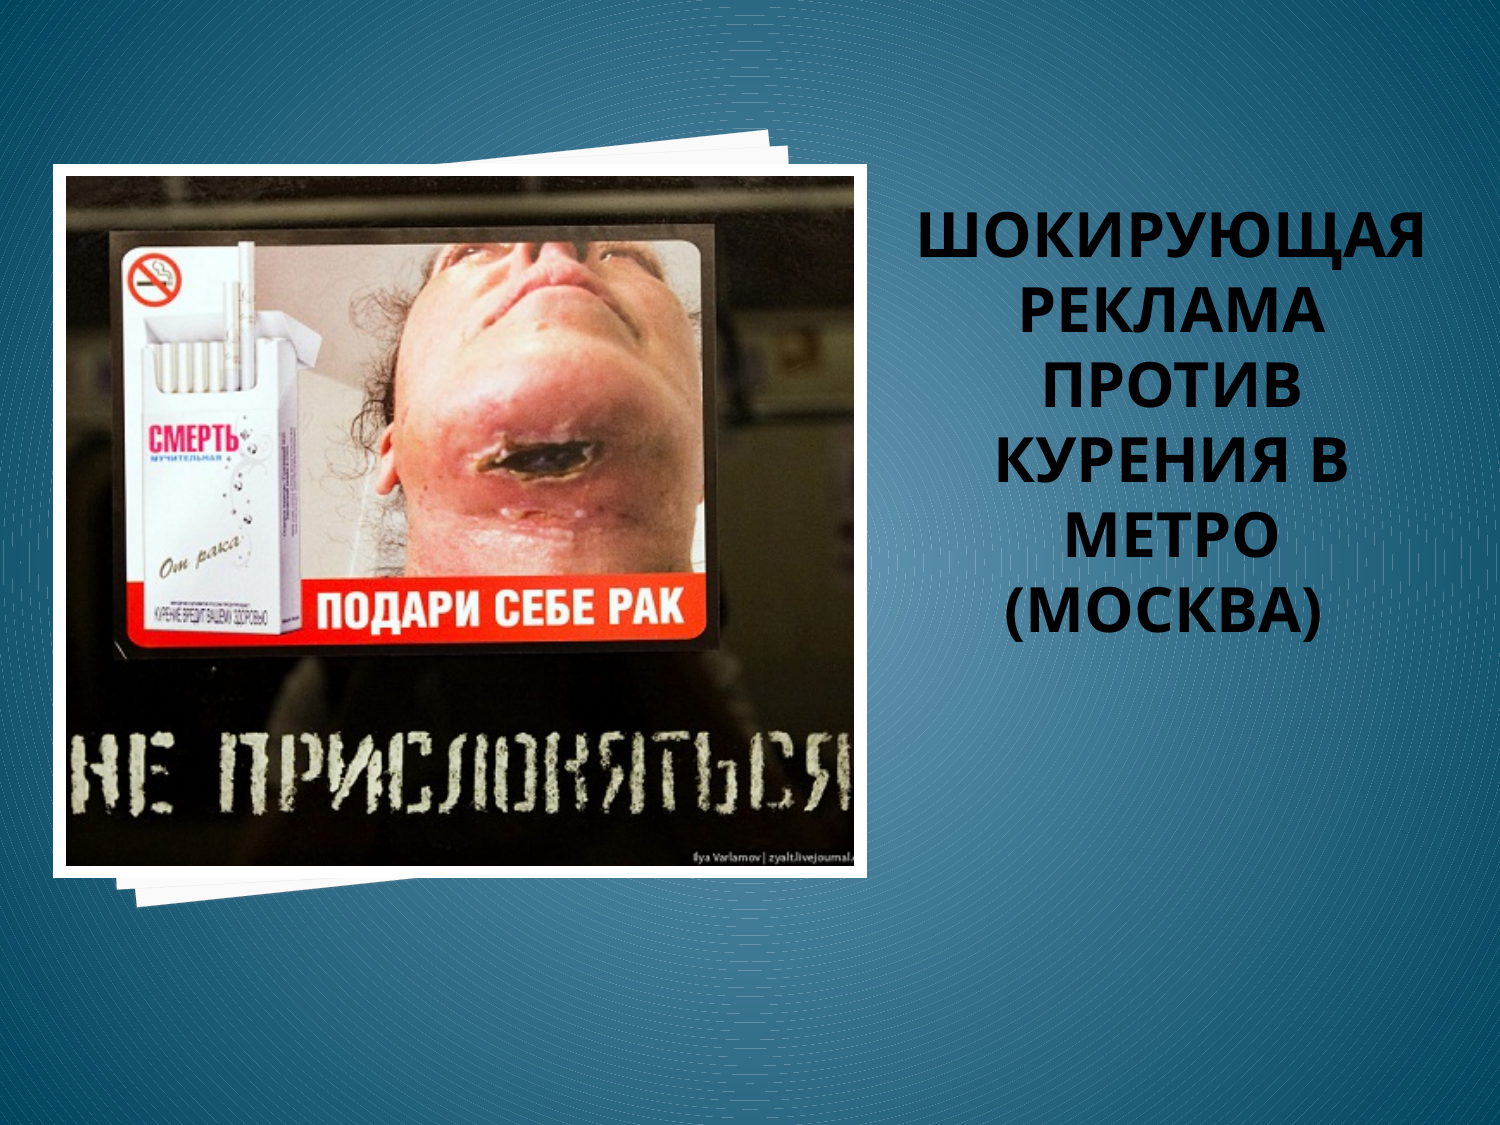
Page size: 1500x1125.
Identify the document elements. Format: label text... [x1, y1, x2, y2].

title шокирующая реклама против курения в метро (Москва) [890, 187, 1454, 645]
picture [65, 176, 855, 866]
